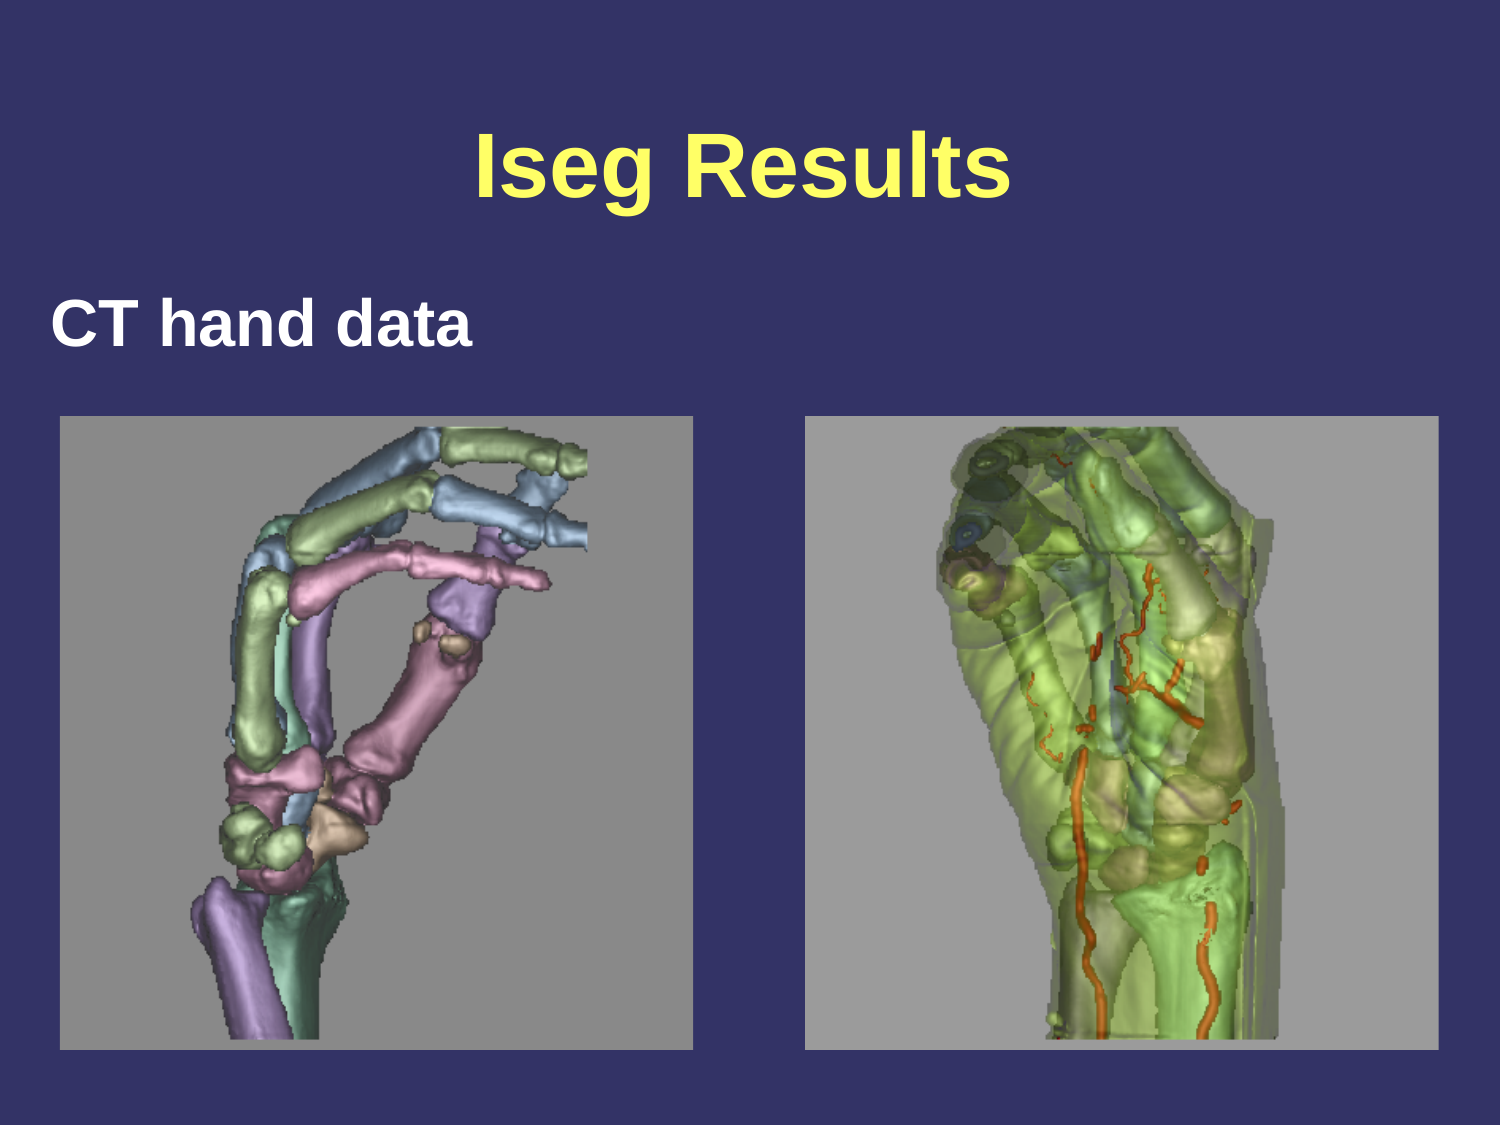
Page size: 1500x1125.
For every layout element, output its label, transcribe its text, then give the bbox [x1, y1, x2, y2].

chart [805, 416, 1439, 1051]
list CT hand data [35, 272, 896, 392]
title Iseg Results [99, 37, 1388, 225]
chart [59, 416, 694, 1051]
